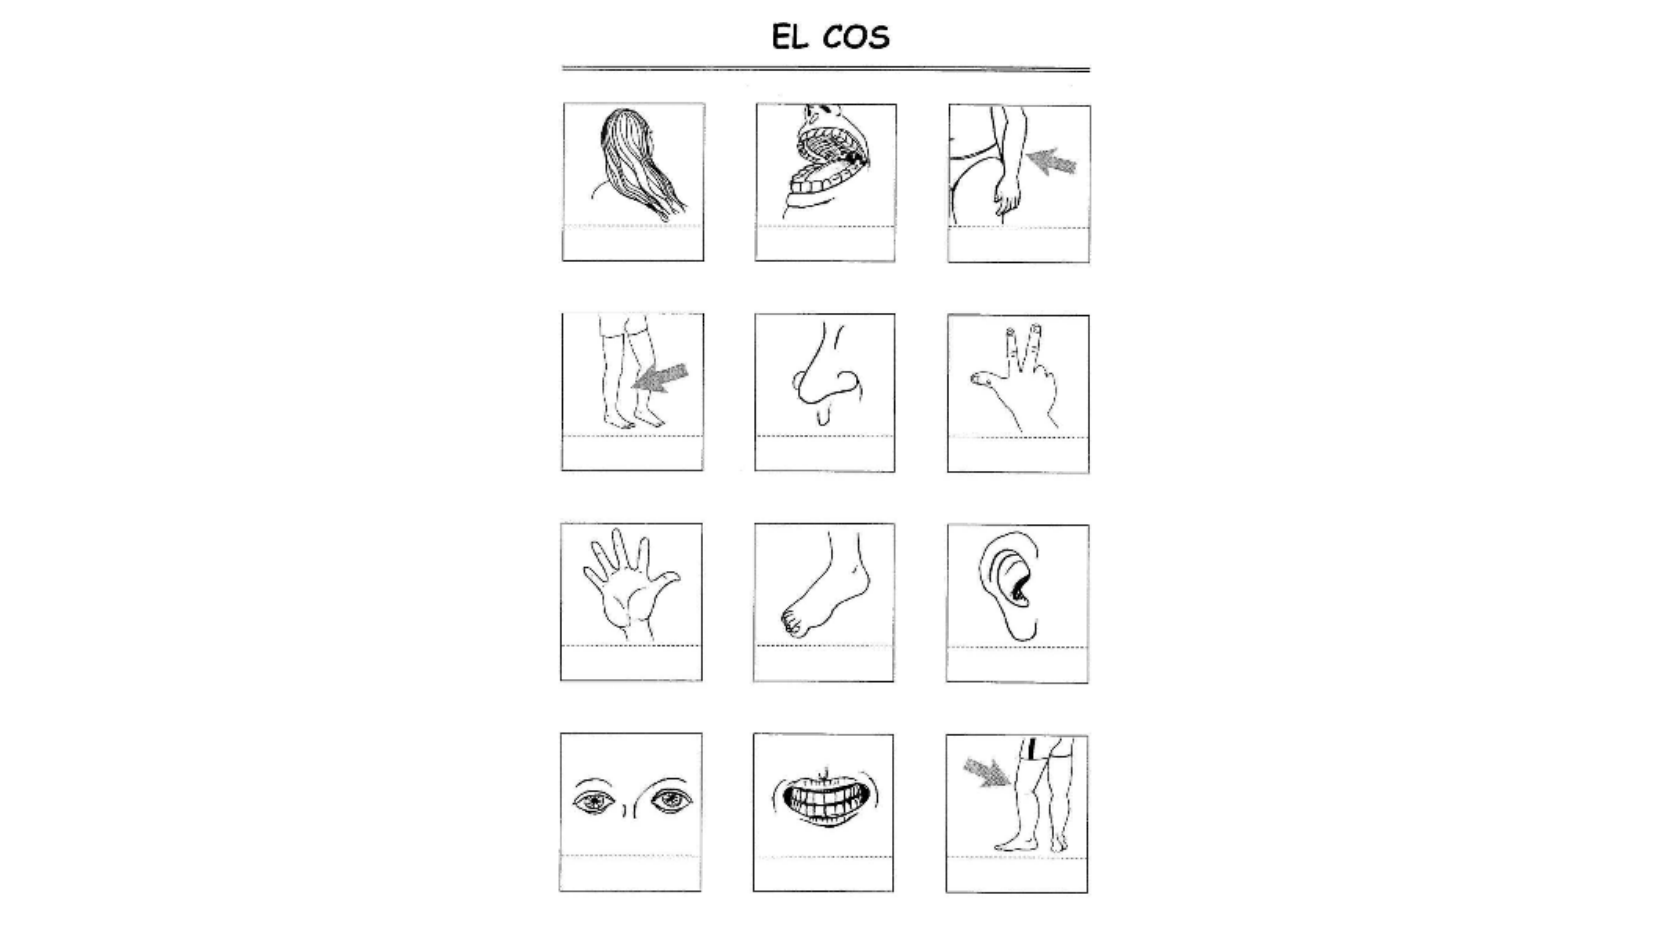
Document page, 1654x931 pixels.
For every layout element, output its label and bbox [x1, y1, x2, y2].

picture [551, 21, 1101, 908]
